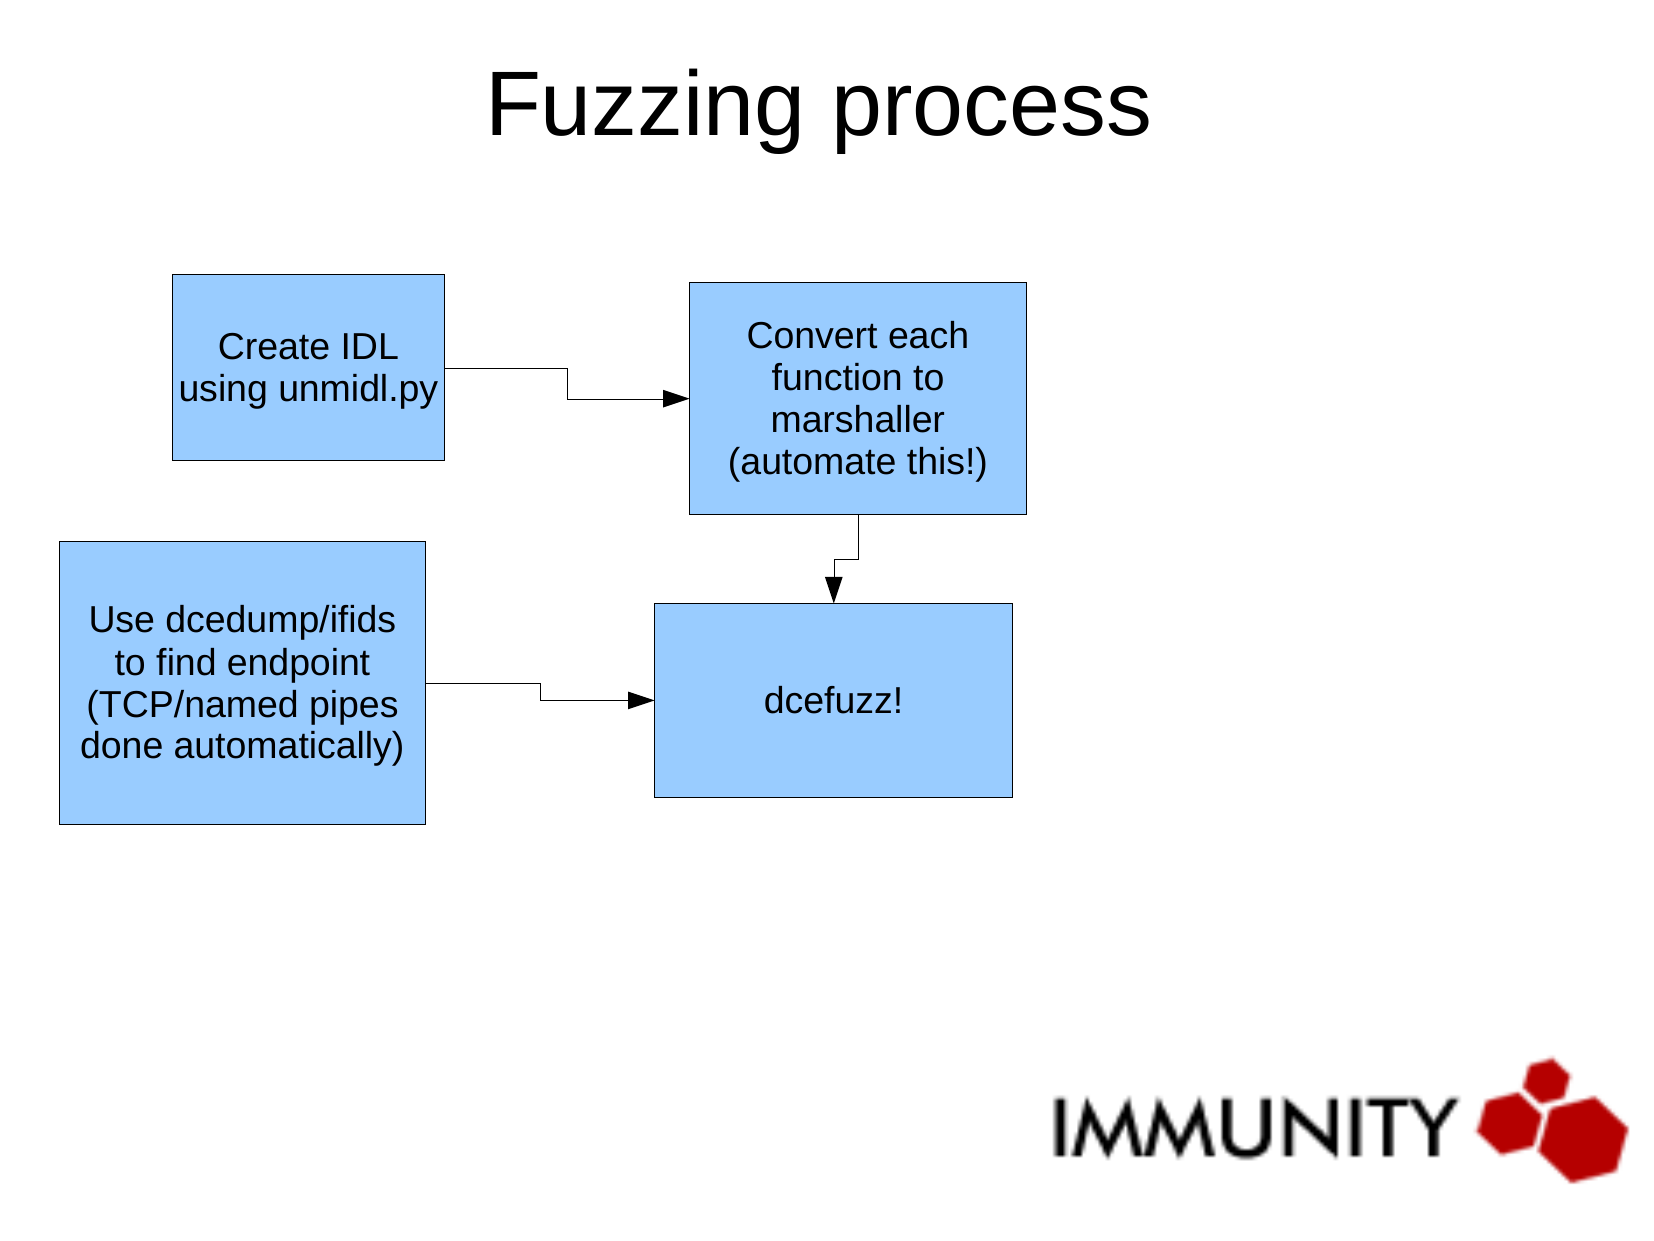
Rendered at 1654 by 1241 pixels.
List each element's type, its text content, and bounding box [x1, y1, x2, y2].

text_box Use dcedump/ifids to find endpoint (TCP/named pipes done automatically) [59, 541, 426, 825]
text_box Create IDL using unmidl.py [172, 274, 445, 461]
text_box Convert each function to marshaller (automate this!) [689, 282, 1027, 515]
title Fuzzing process [75, 0, 1564, 208]
picture [1006, 1017, 1654, 1241]
text_box dcefuzz! [654, 603, 1013, 798]
